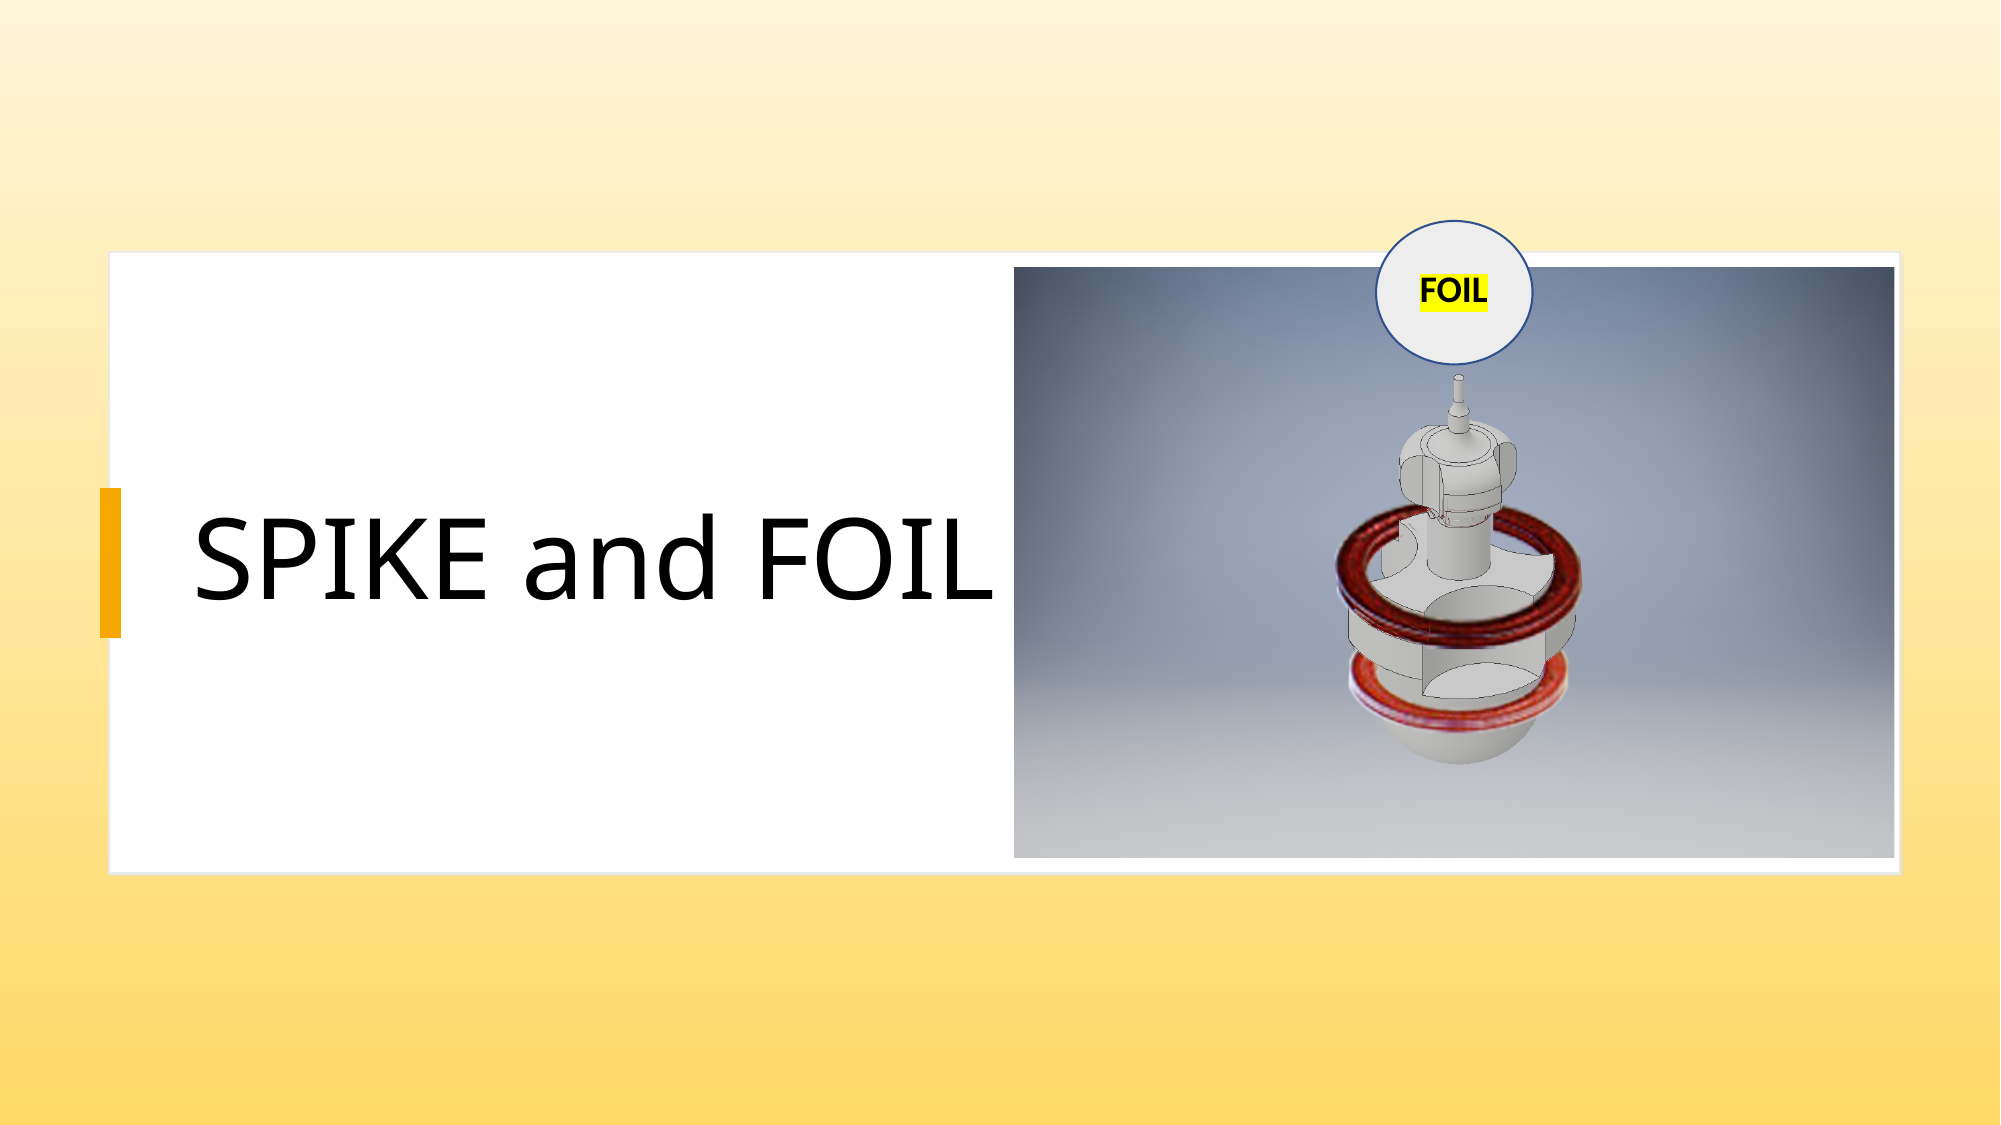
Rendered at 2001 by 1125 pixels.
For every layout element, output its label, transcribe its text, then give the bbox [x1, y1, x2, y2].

text_box [1381, 319, 1528, 365]
text_box [1386, 220, 1523, 257]
title SPIKE and FOIL [176, 318, 1014, 809]
text_box FOIL [1379, 257, 1530, 319]
picture [1014, 267, 1895, 858]
